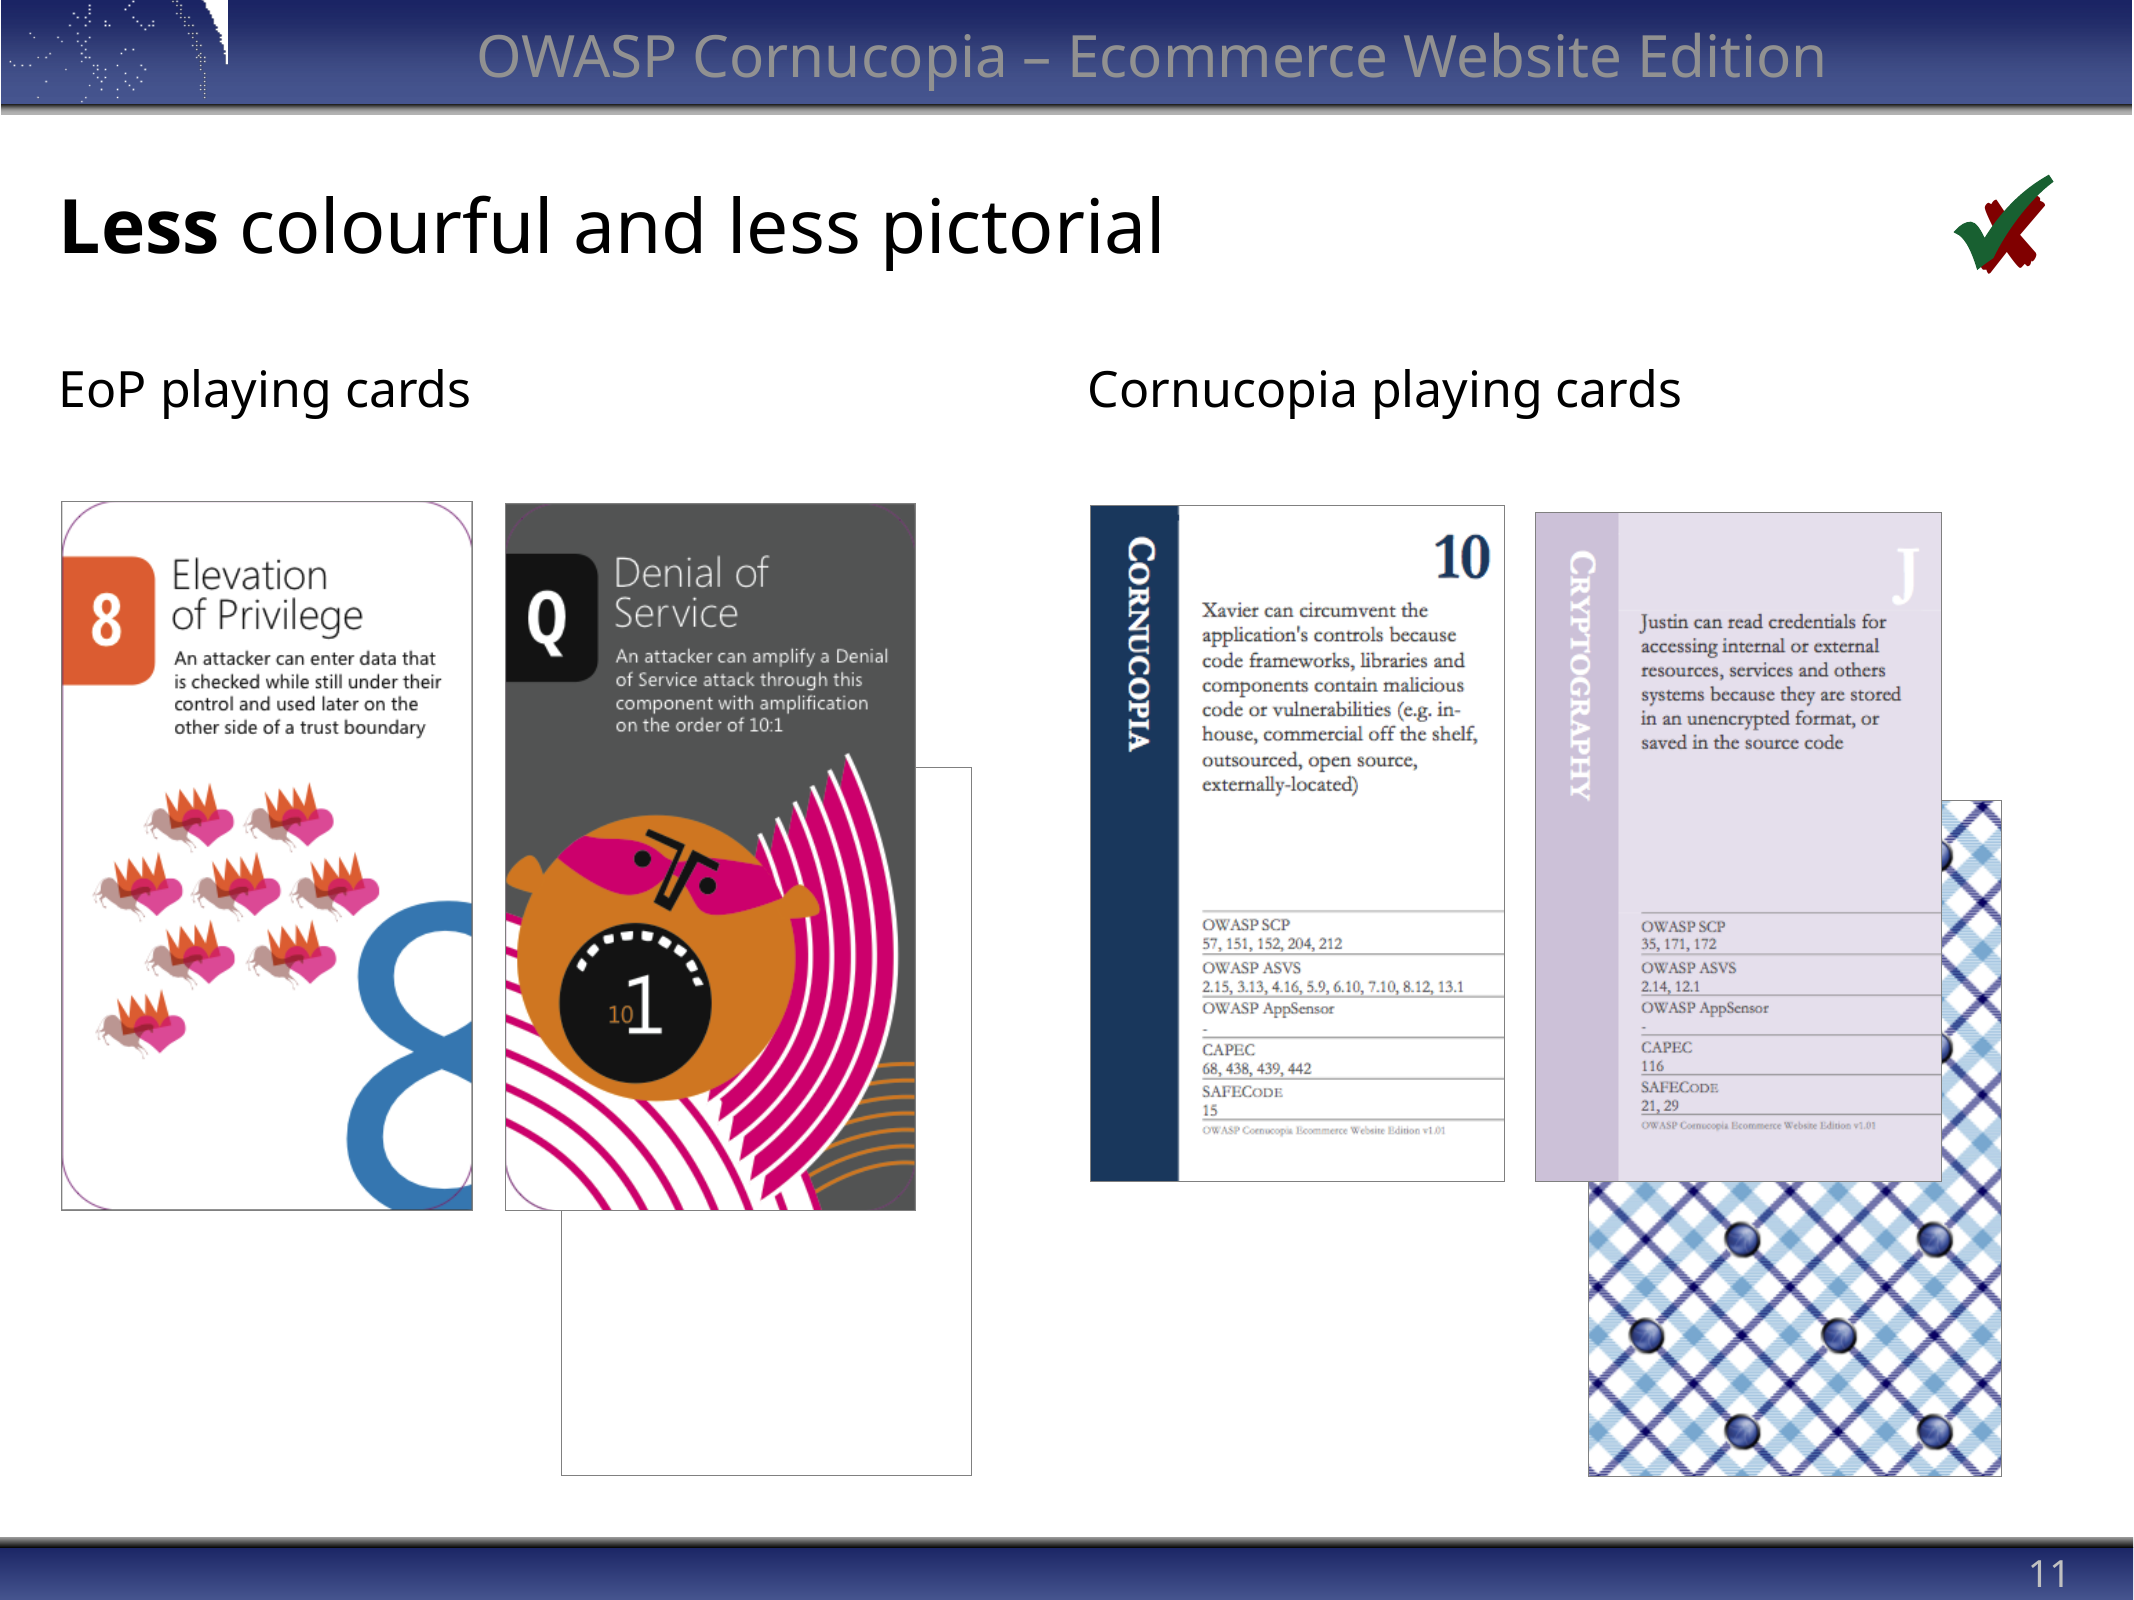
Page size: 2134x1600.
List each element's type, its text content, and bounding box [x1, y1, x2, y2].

picture [1090, 505, 1505, 1182]
picture [505, 503, 972, 1476]
list ü [1730, 177, 2061, 325]
list EoP playing cards [58, 354, 1039, 443]
picture [61, 501, 473, 1211]
picture [1535, 512, 2002, 1477]
title Less colourful and less pictorial [58, 124, 2126, 325]
list Cornucopia playing cards [1087, 354, 2068, 443]
